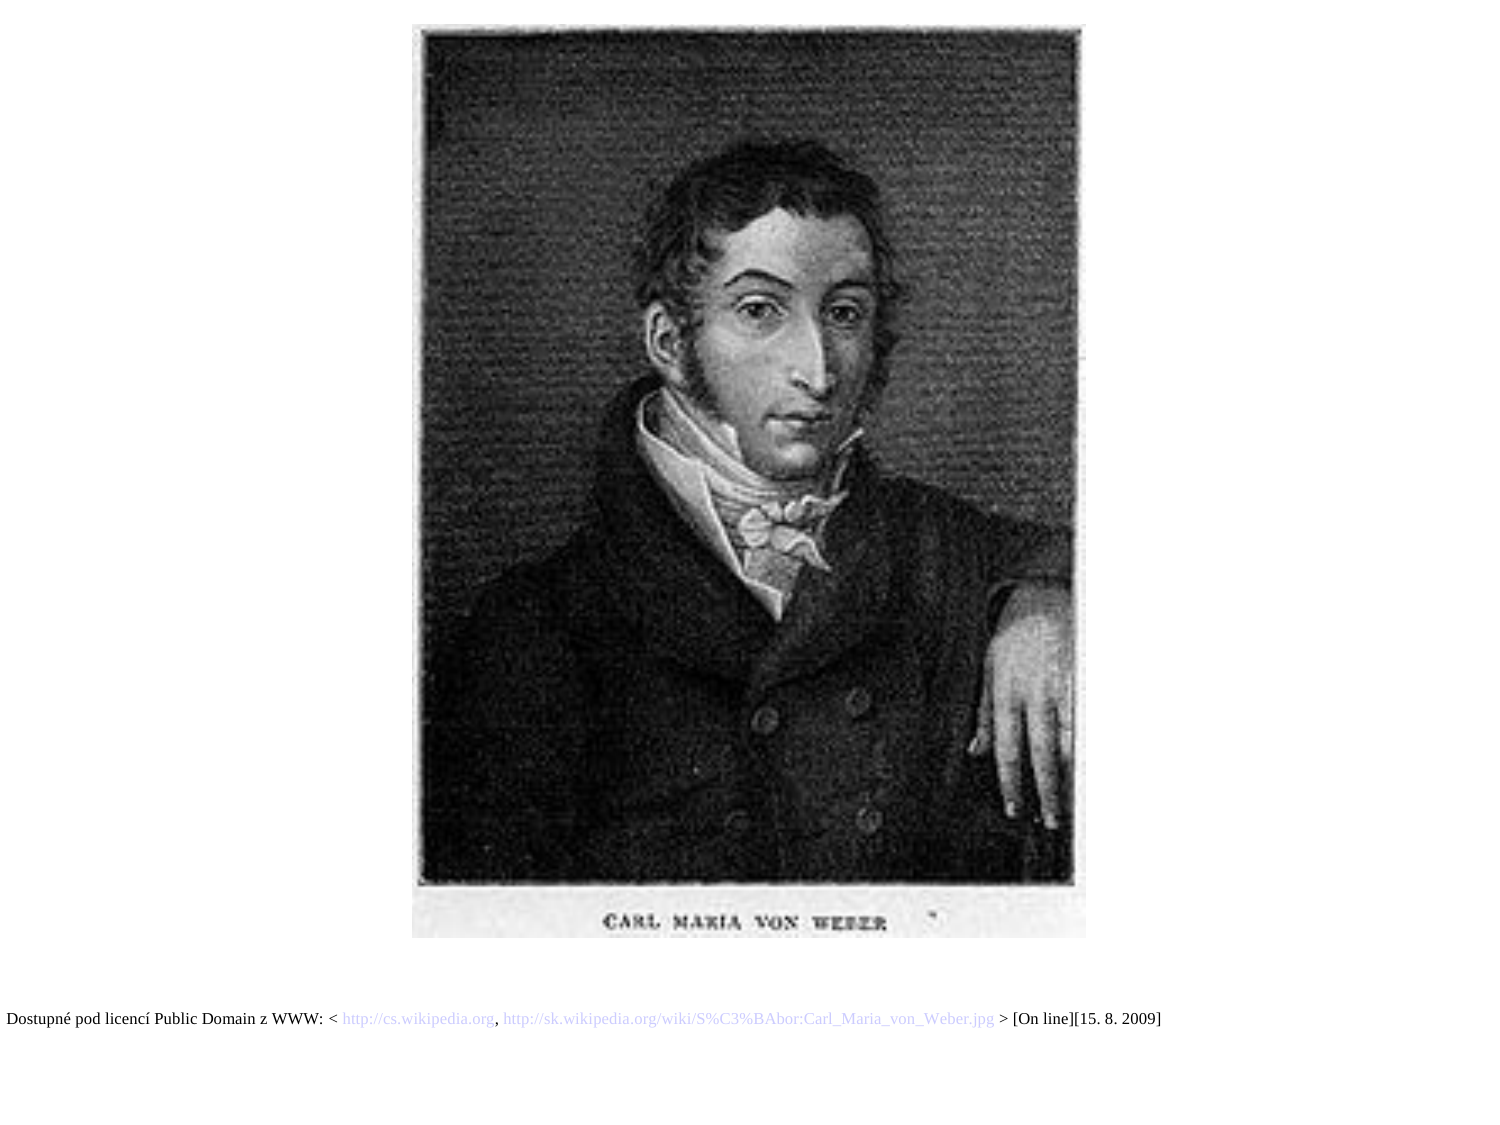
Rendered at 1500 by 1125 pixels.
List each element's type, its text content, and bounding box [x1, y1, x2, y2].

text_box Dostupné pod licencí Public Domain z WWW: < http://cs.wikipedia.org, http://sk.wikipedia.org/wiki/S%C3%BAbor:Carl_Maria_von_Weber.jpg > [On line][15. 8. 2009] [0, 999, 1177, 1036]
picture [412, 24, 1086, 938]
